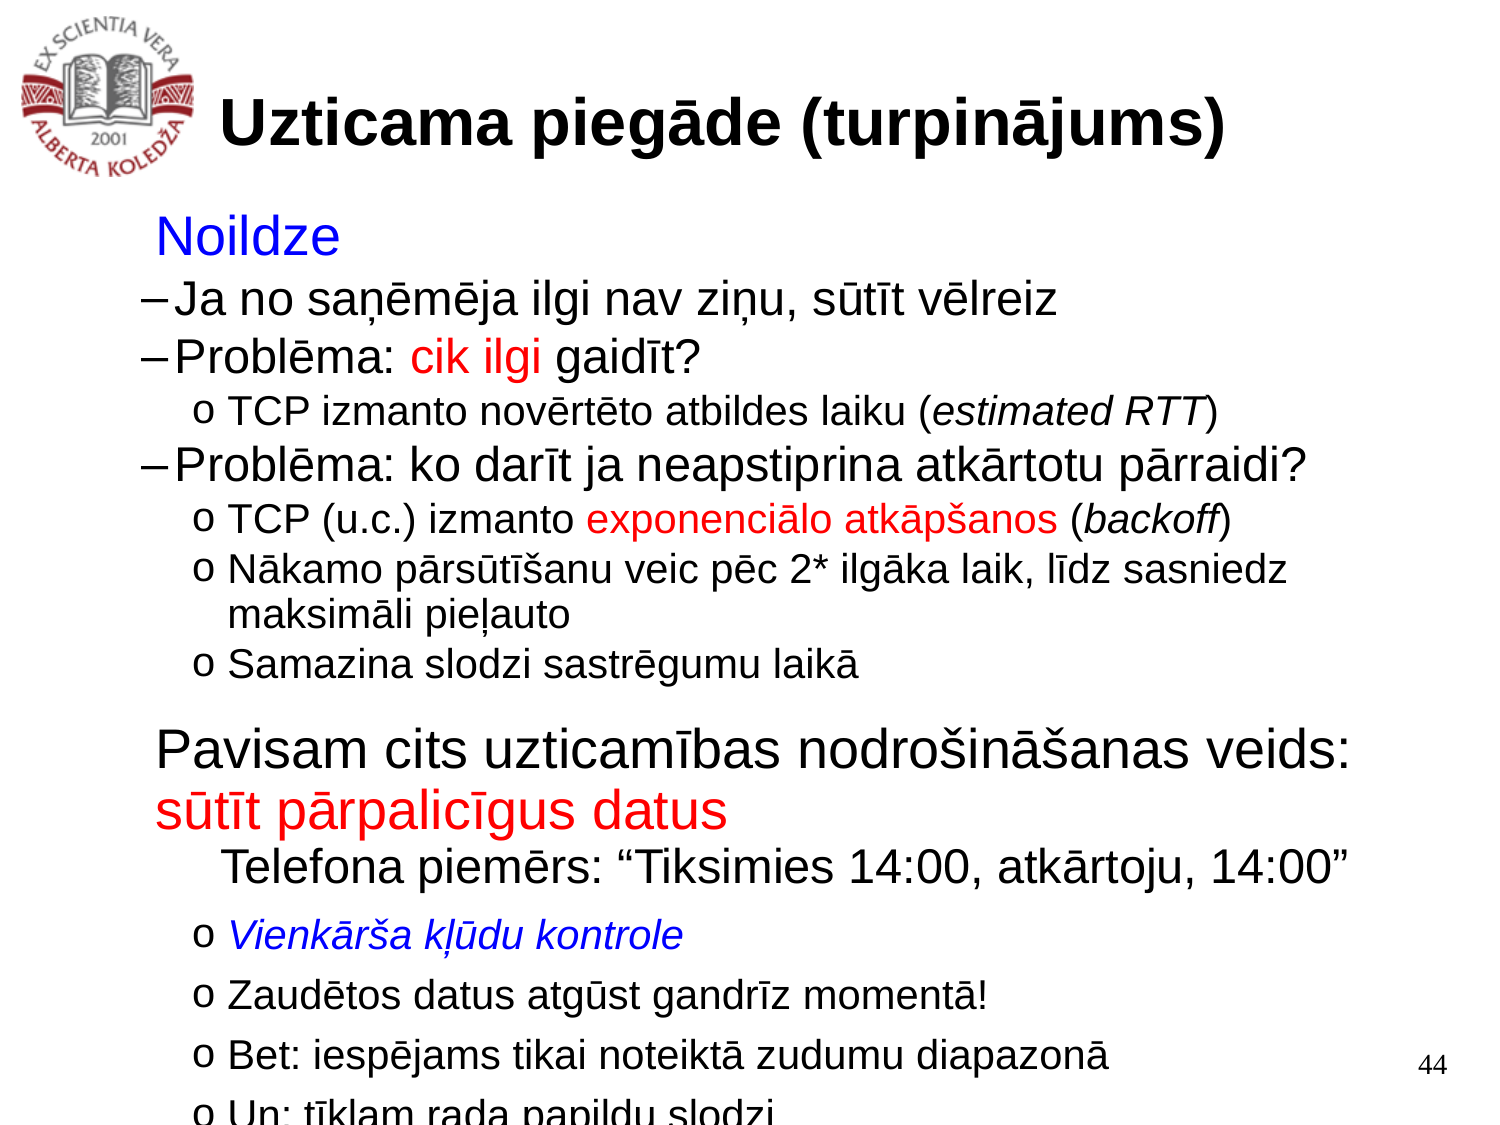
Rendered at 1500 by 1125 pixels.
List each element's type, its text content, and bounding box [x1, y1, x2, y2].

title Uzticama piegāde (turpinājums) [50, 62, 1374, 175]
picture [21, 16, 194, 177]
list Noildze Ja no saņēmēja ilgi nav ziņu, sūtīt vēlreiz Problēma: cik ilgi gaidīt? TCP izmanto novērtēto atbildes laiku (estimated RTT) Problēma: ko darīt ja neapstiprina atkārtotu pārraidi? TCP (u.c.) izmanto exponenciālo atkāpšanos (backoff) Nākamo pārsūtīšanu veic pēc 2* ilgāka laik, līdz sasniedz maksimāli pieļauto Samazina slodzi sastrēgumu laikā Pavisam cits uzticamības nodrošināšanas veids: sūtīt pārpalicīgus datus Telefona piemērs: “Tiksimies 14:00, atkārtoju, 14:00” Vienkārša kļūdu kontrole Zaudētos datus atgūst gandrīz momentā! Bet: iespējams tikai noteiktā zudumu diapazonā Un: tīklam rada papildu slodzi [74, 200, 1463, 1125]
